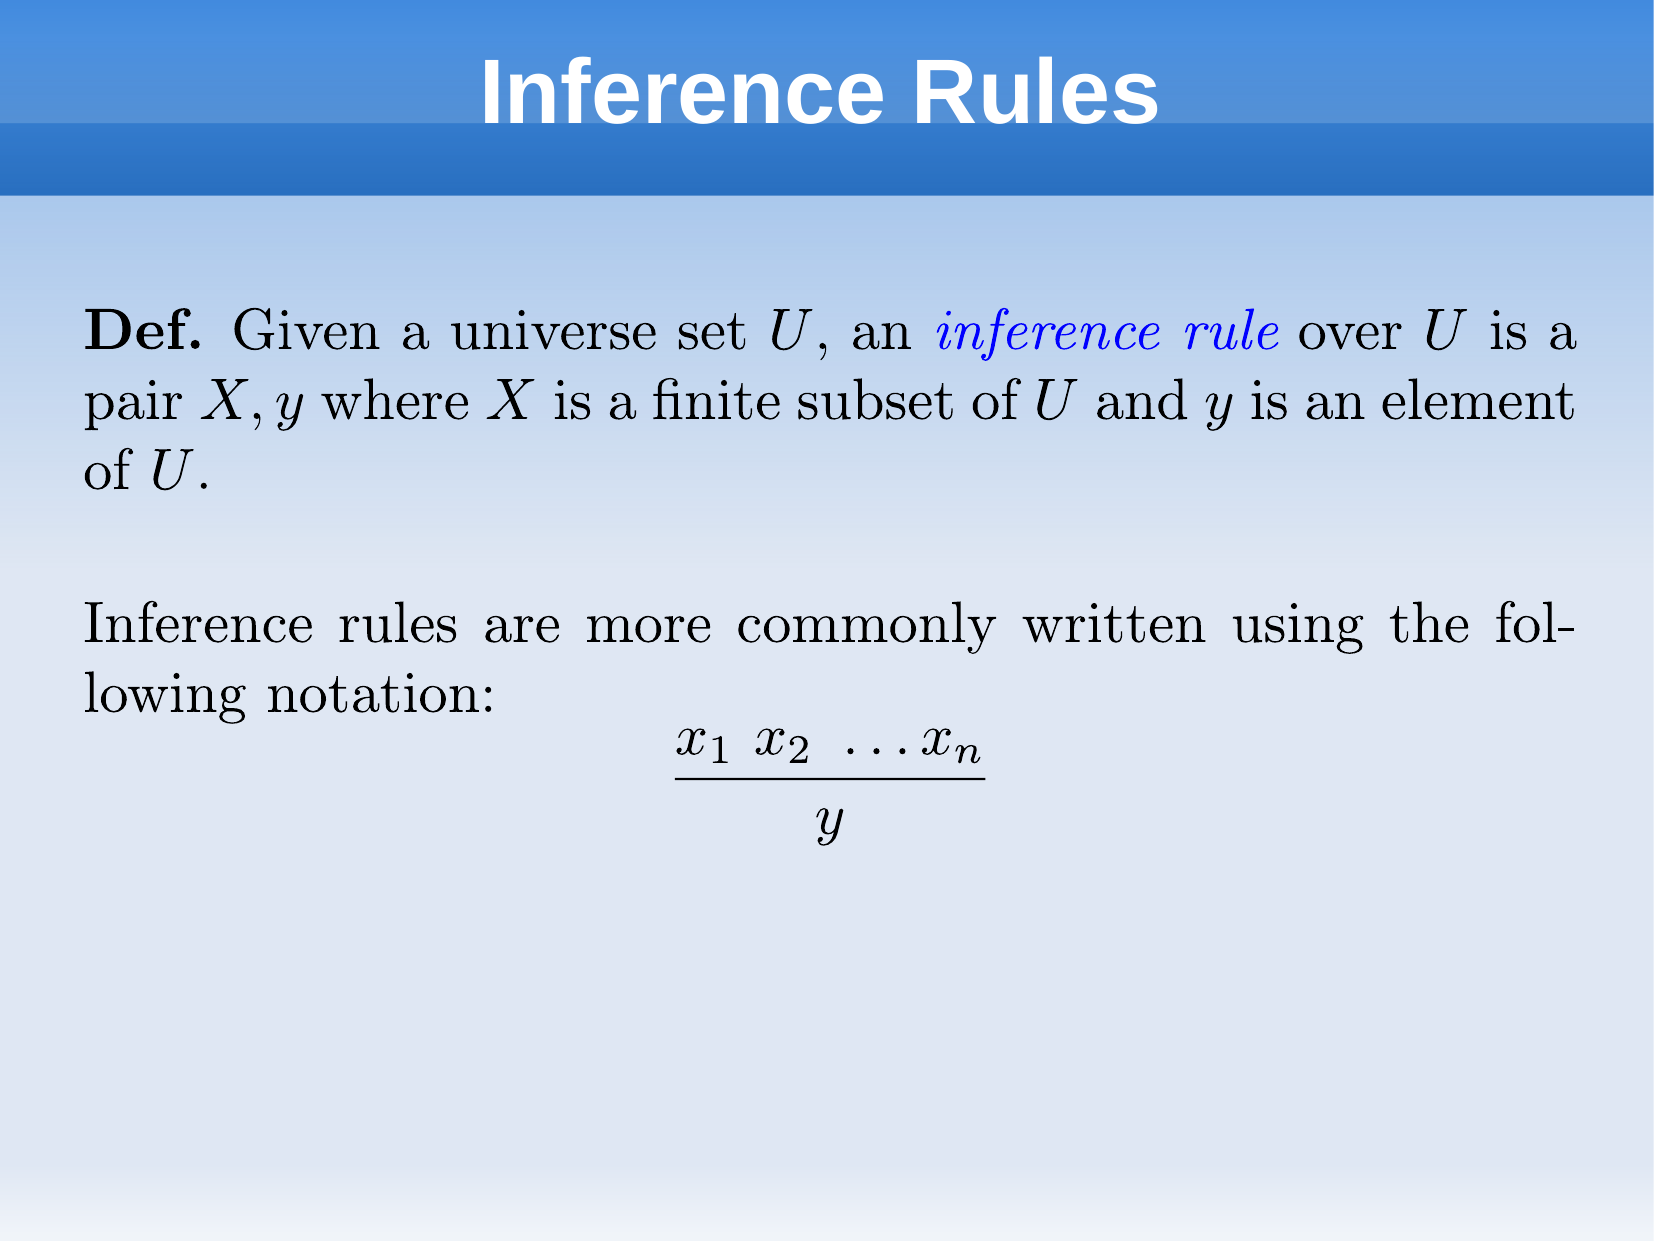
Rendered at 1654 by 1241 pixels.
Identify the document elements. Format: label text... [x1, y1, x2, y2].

picture [0, 0, 1654, 1241]
title Inference Rules [76, 0, 1565, 196]
